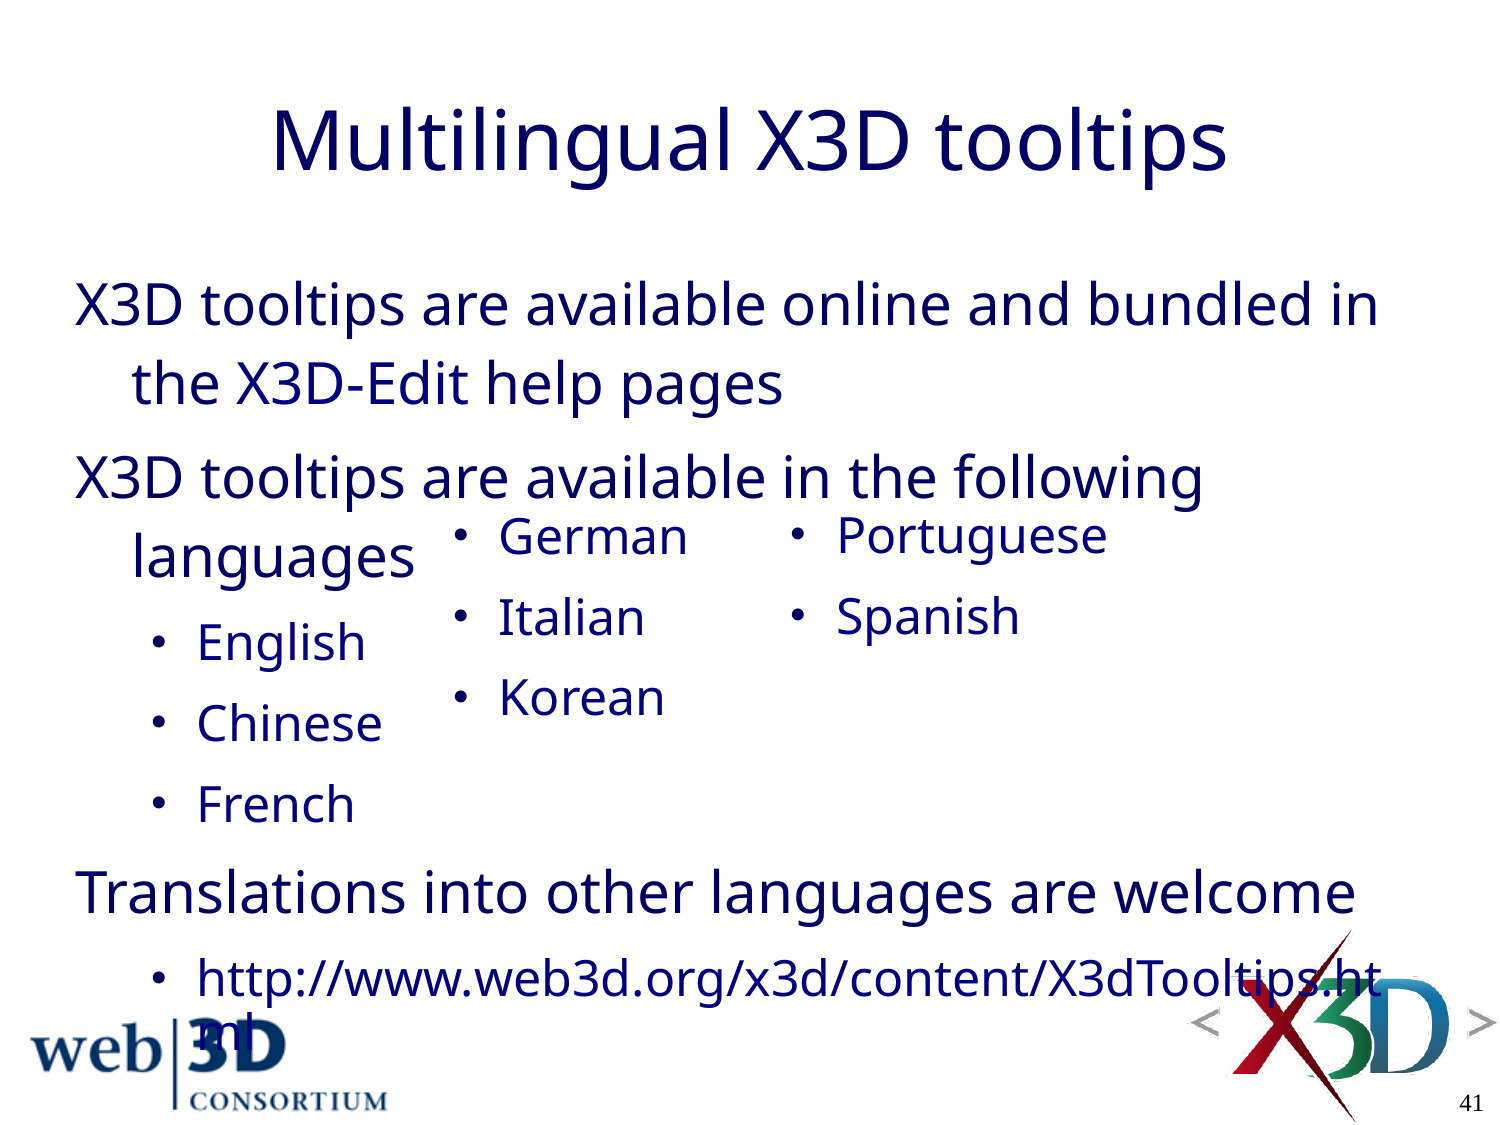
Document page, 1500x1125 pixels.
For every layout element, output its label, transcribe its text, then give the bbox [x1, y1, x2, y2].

title Multilingual X3D tooltips [112, 44, 1388, 232]
list Portuguese Spanish [714, 499, 1202, 725]
list German Italian Korean [377, 500, 865, 726]
picture [12, 1009, 413, 1121]
list X3D tooltips are available online and bundled in the X3D-Edit help pages X3D tooltips are available in the following languages English Chinese French Translations into other languages are welcome http://www.web3d.org/x3d/content/X3dTooltips.html [75, 263, 1425, 991]
picture [1187, 926, 1500, 1125]
